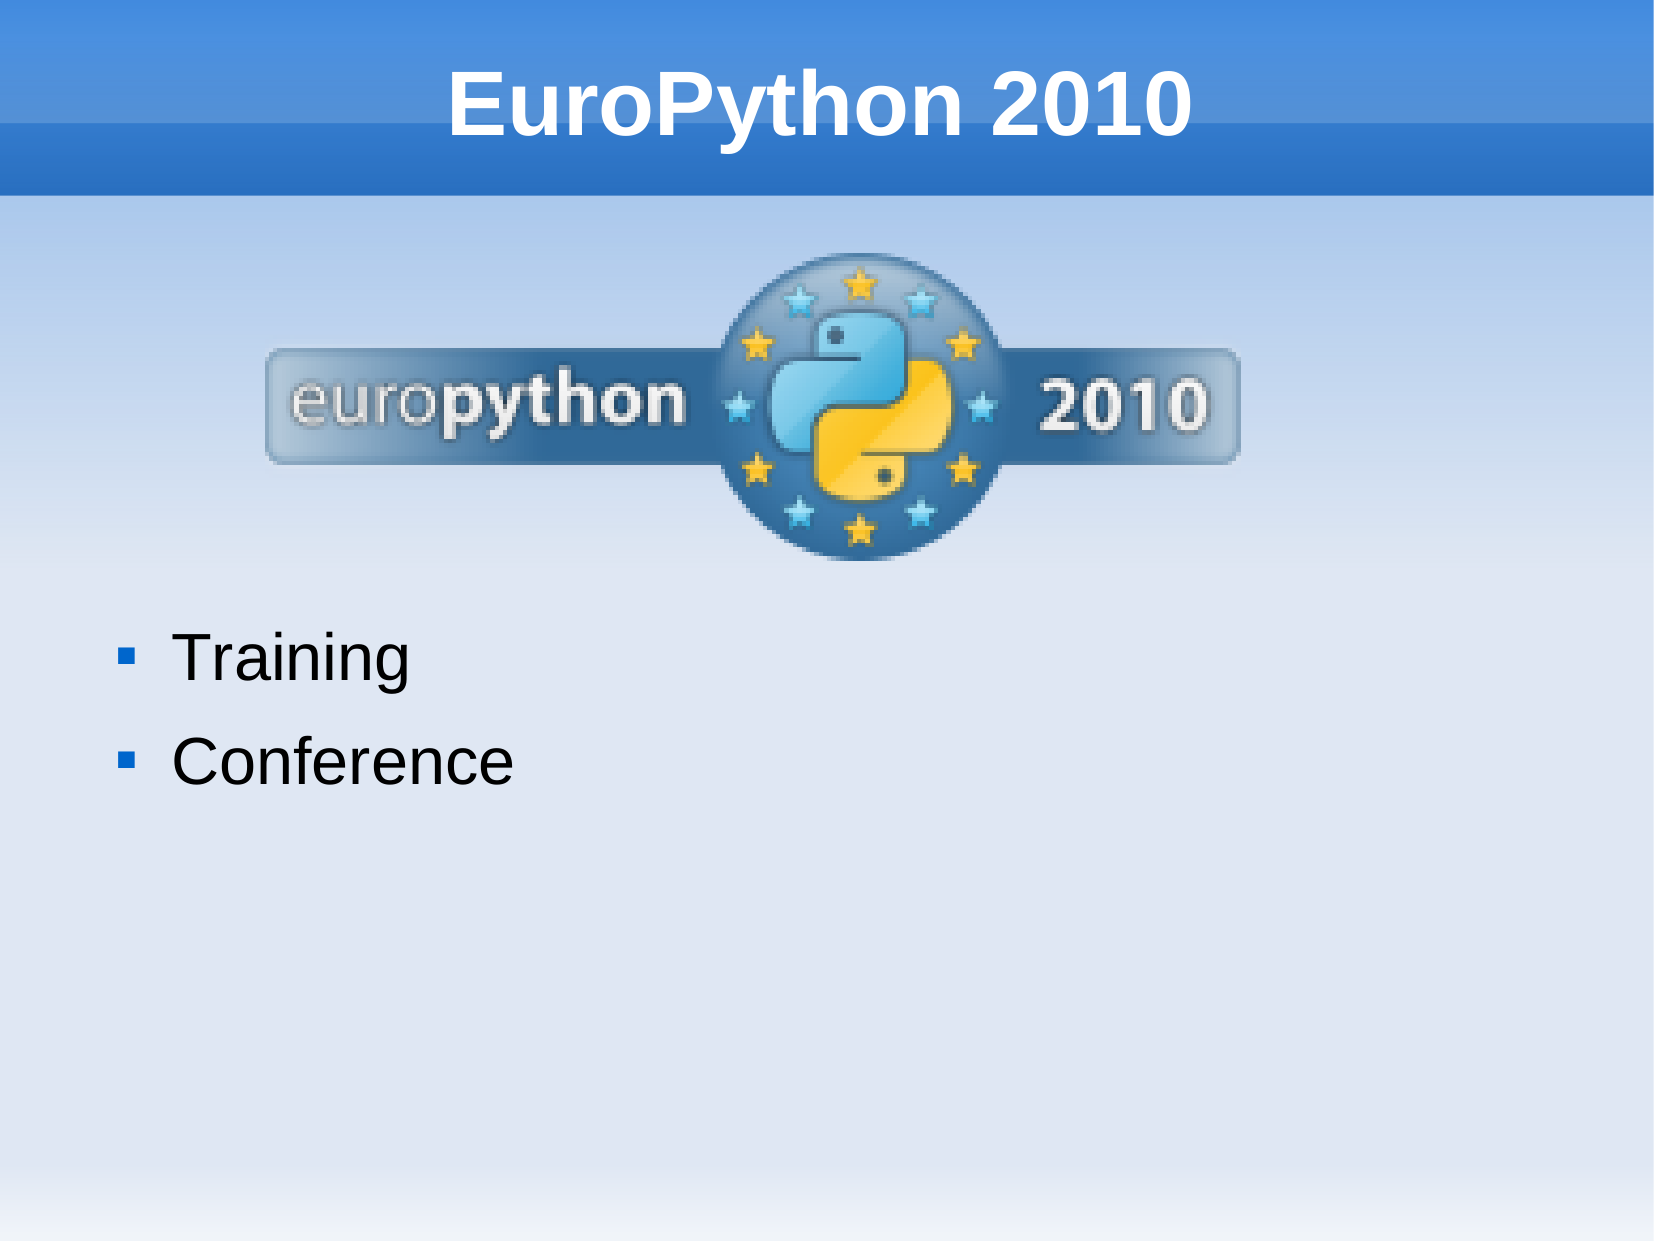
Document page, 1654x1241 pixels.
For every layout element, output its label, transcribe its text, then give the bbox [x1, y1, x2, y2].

title EuroPython 2010 [76, 0, 1565, 208]
list Training Conference [82, 620, 1571, 1109]
picture [0, 0, 1654, 1241]
